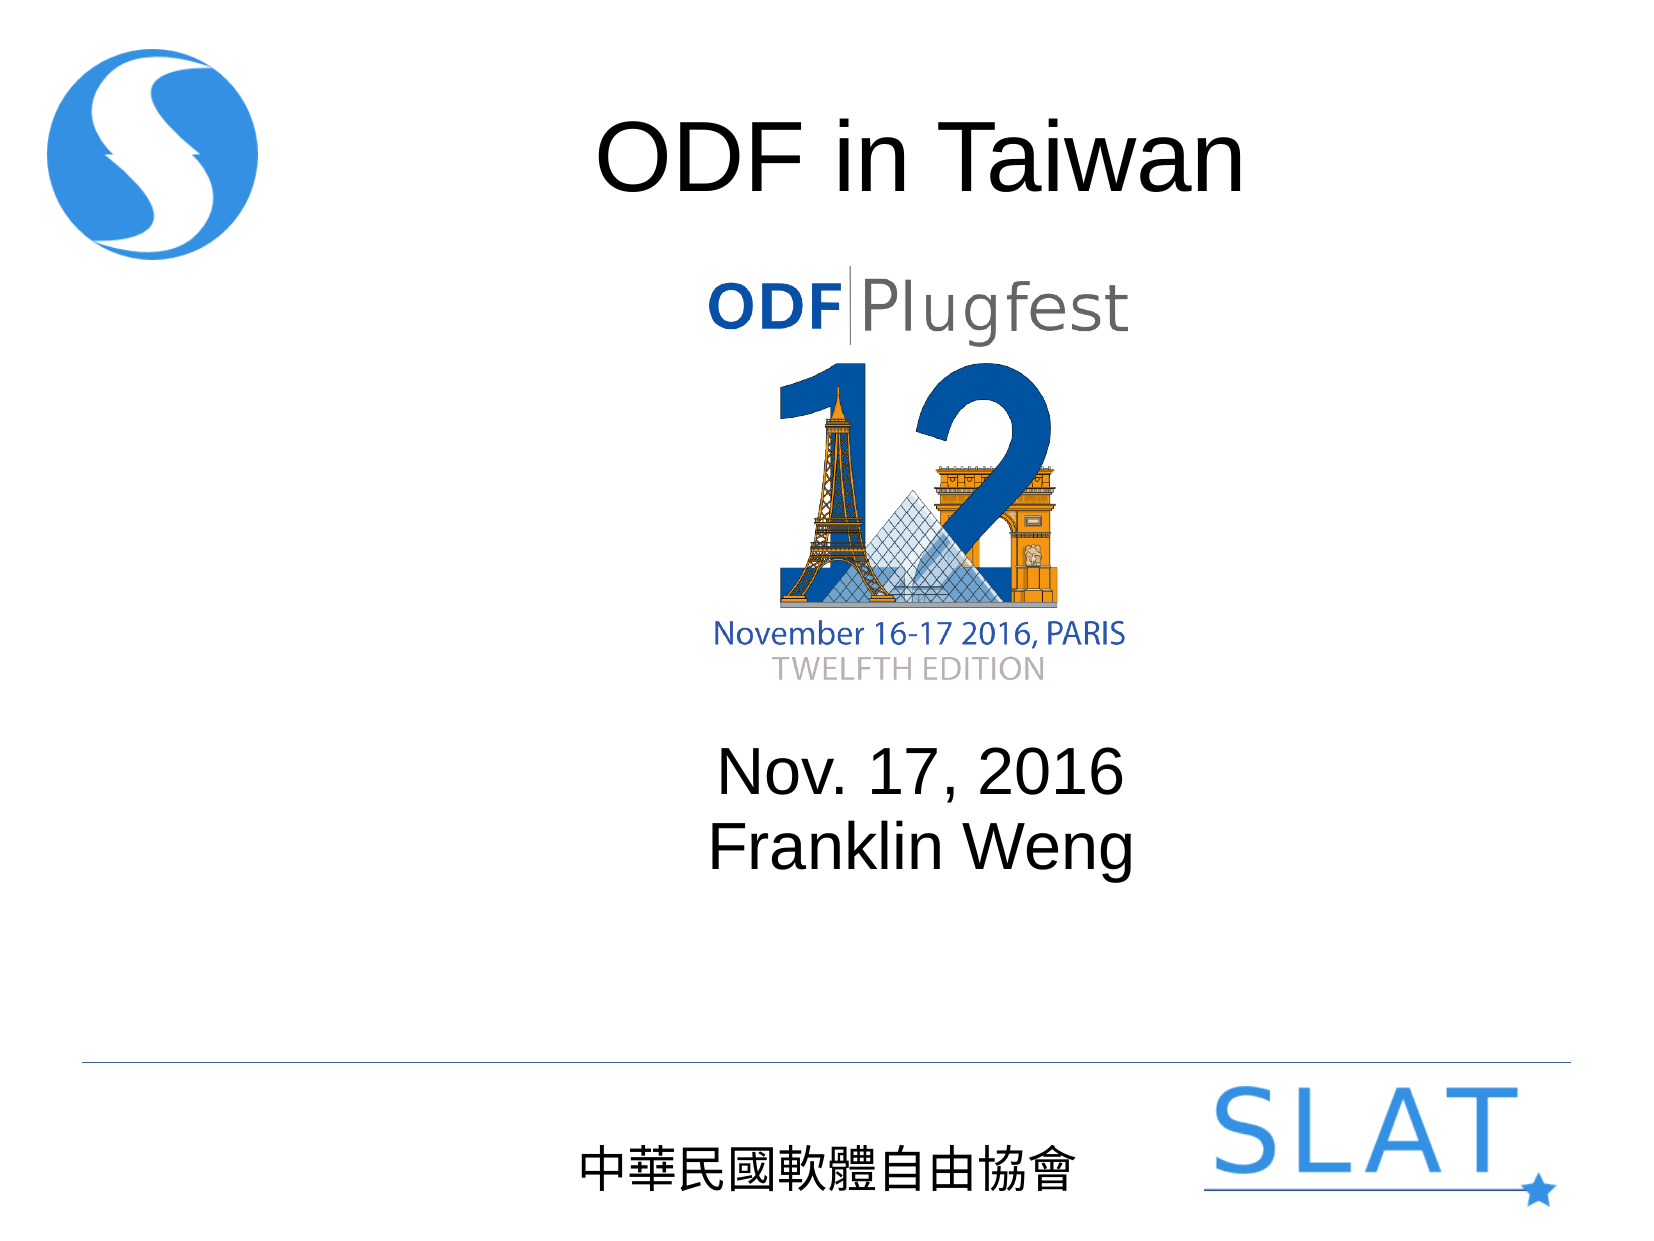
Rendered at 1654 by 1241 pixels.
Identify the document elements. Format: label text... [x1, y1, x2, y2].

picture [1204, 1086, 1557, 1207]
picture [709, 265, 1128, 680]
subtitle ODF in Taiwan Nov. 17, 2016 Franklin Weng [271, 49, 1571, 1010]
picture [47, 49, 258, 260]
